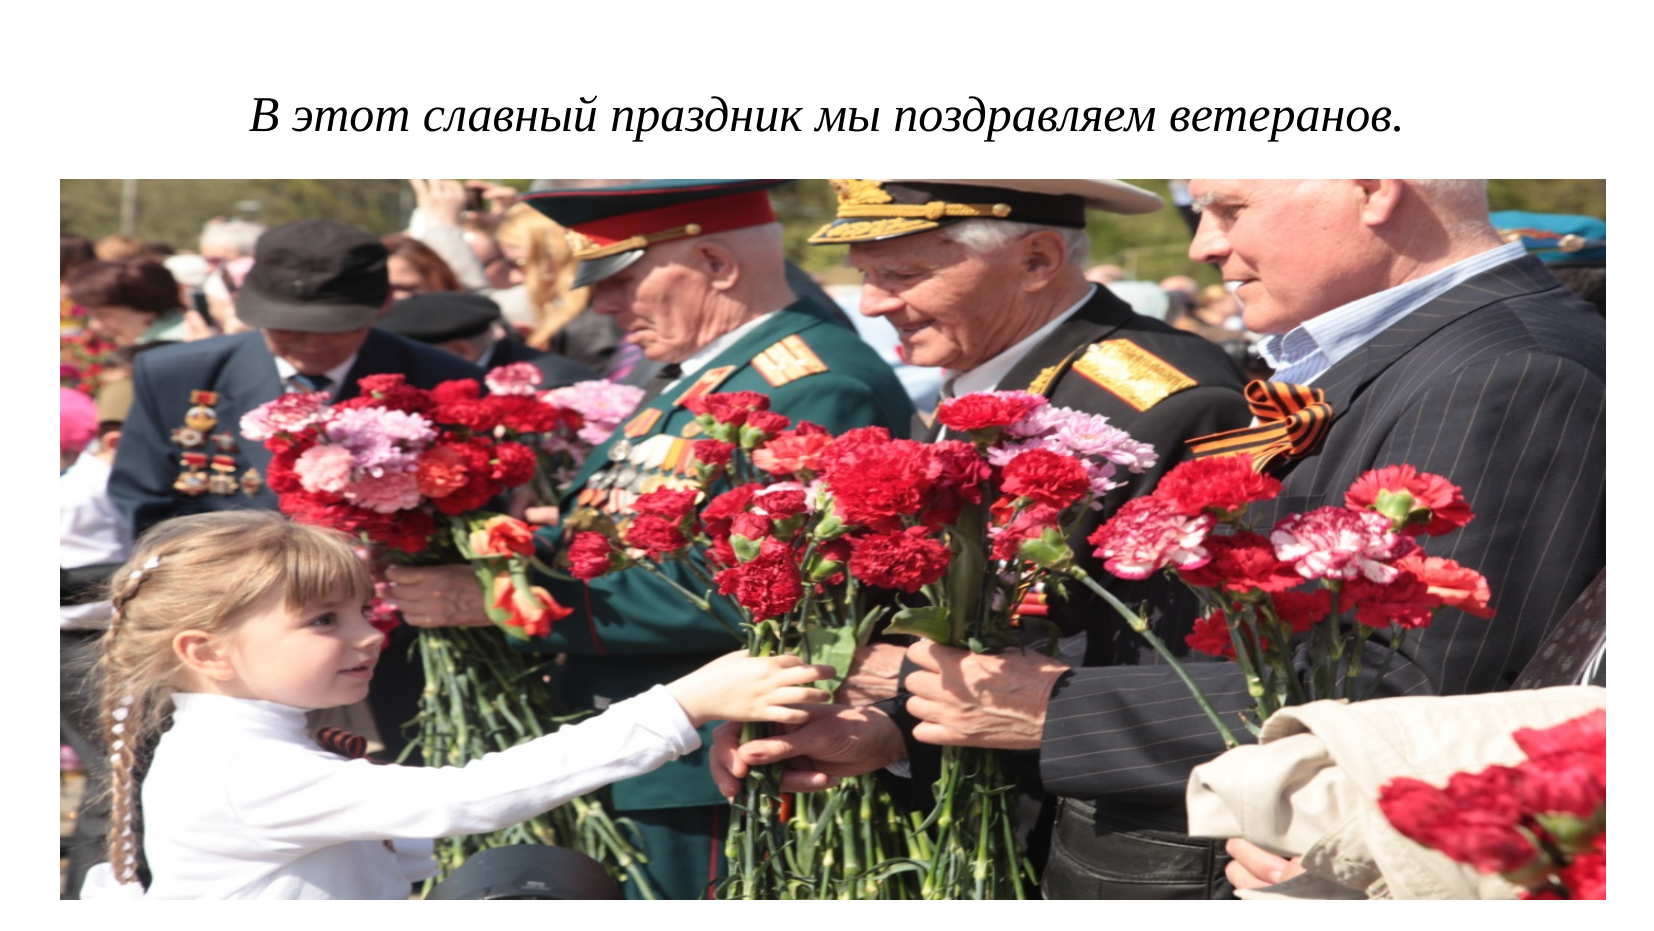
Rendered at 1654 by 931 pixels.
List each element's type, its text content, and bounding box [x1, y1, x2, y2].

picture [60, 179, 1606, 901]
title В этот славный праздник мы поздравляем ветеранов. [82, 37, 1571, 179]
